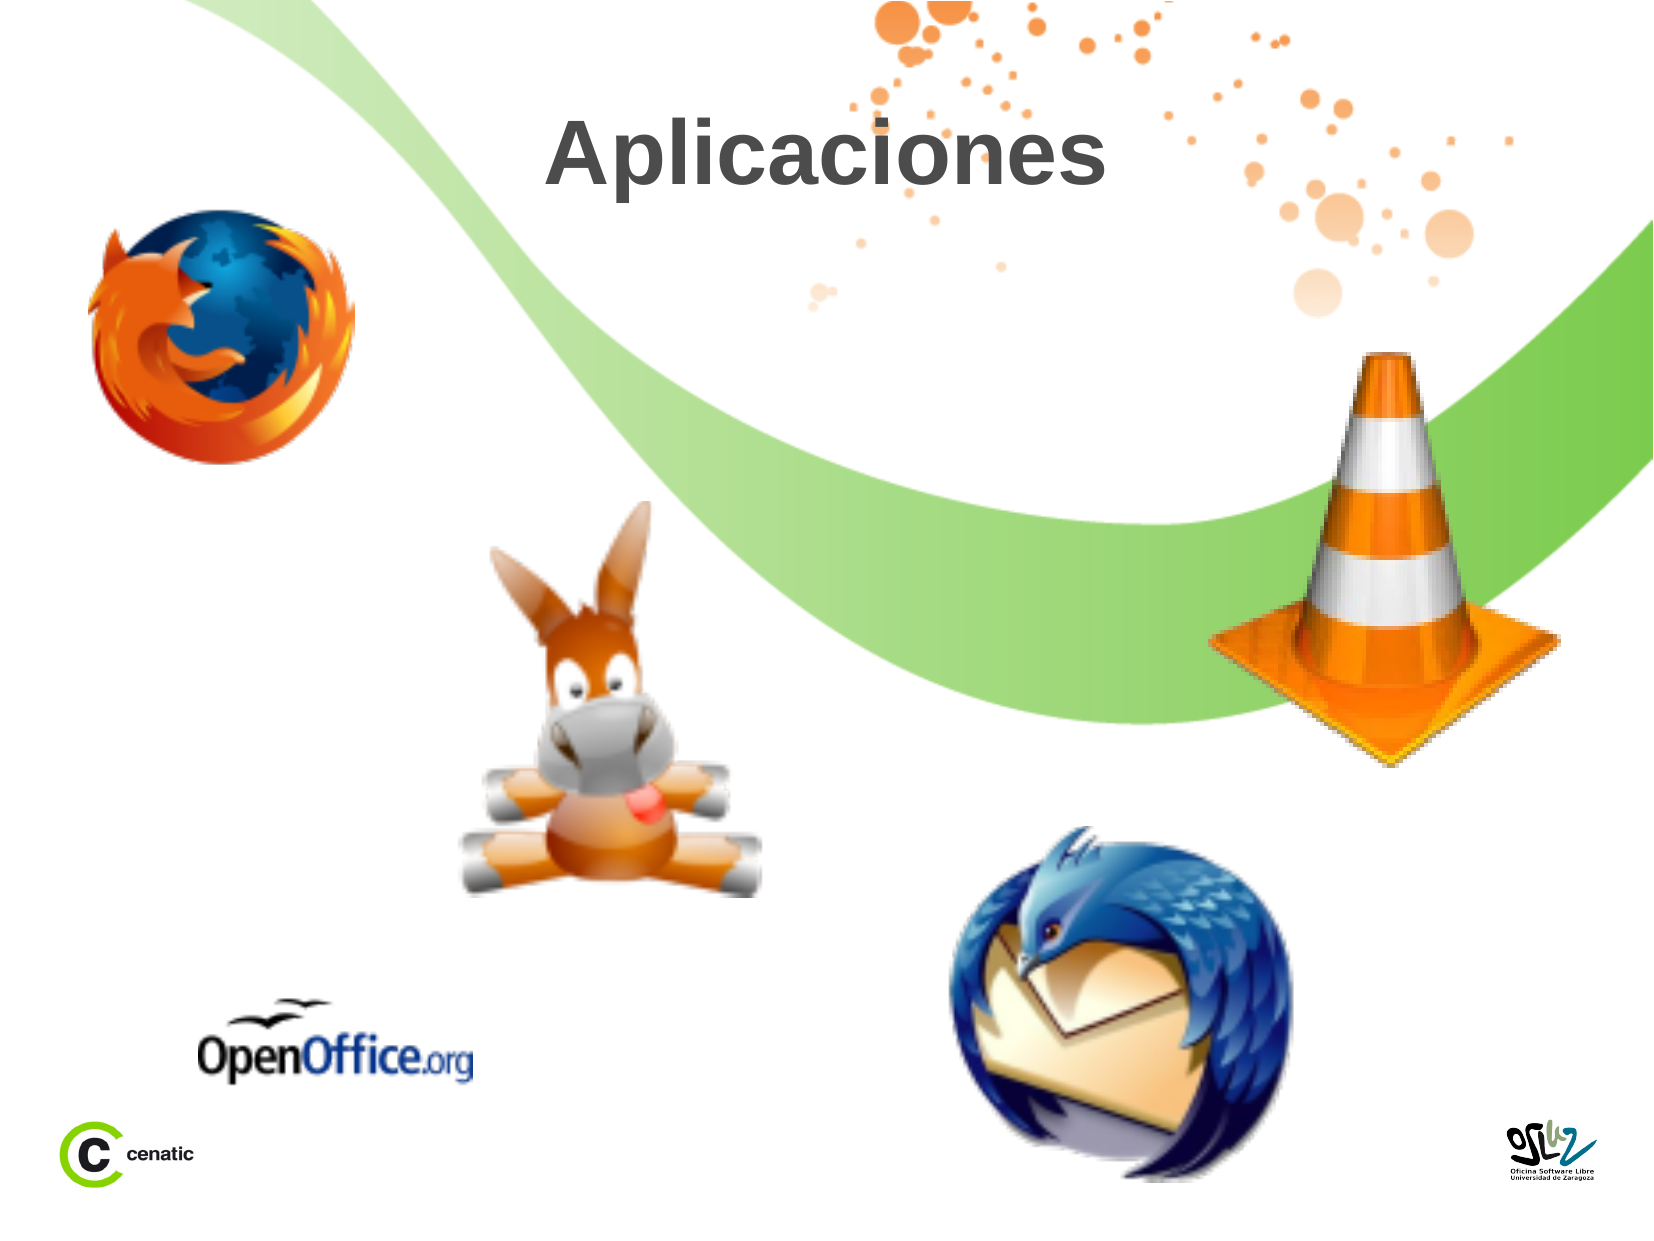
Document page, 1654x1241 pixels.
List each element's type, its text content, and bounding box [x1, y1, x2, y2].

title Aplicaciones [82, 49, 1571, 257]
picture [1505, 1119, 1600, 1182]
picture [944, 826, 1301, 1183]
picture [59, 1121, 194, 1188]
picture [198, 906, 473, 1182]
picture [88, 0, 1653, 898]
